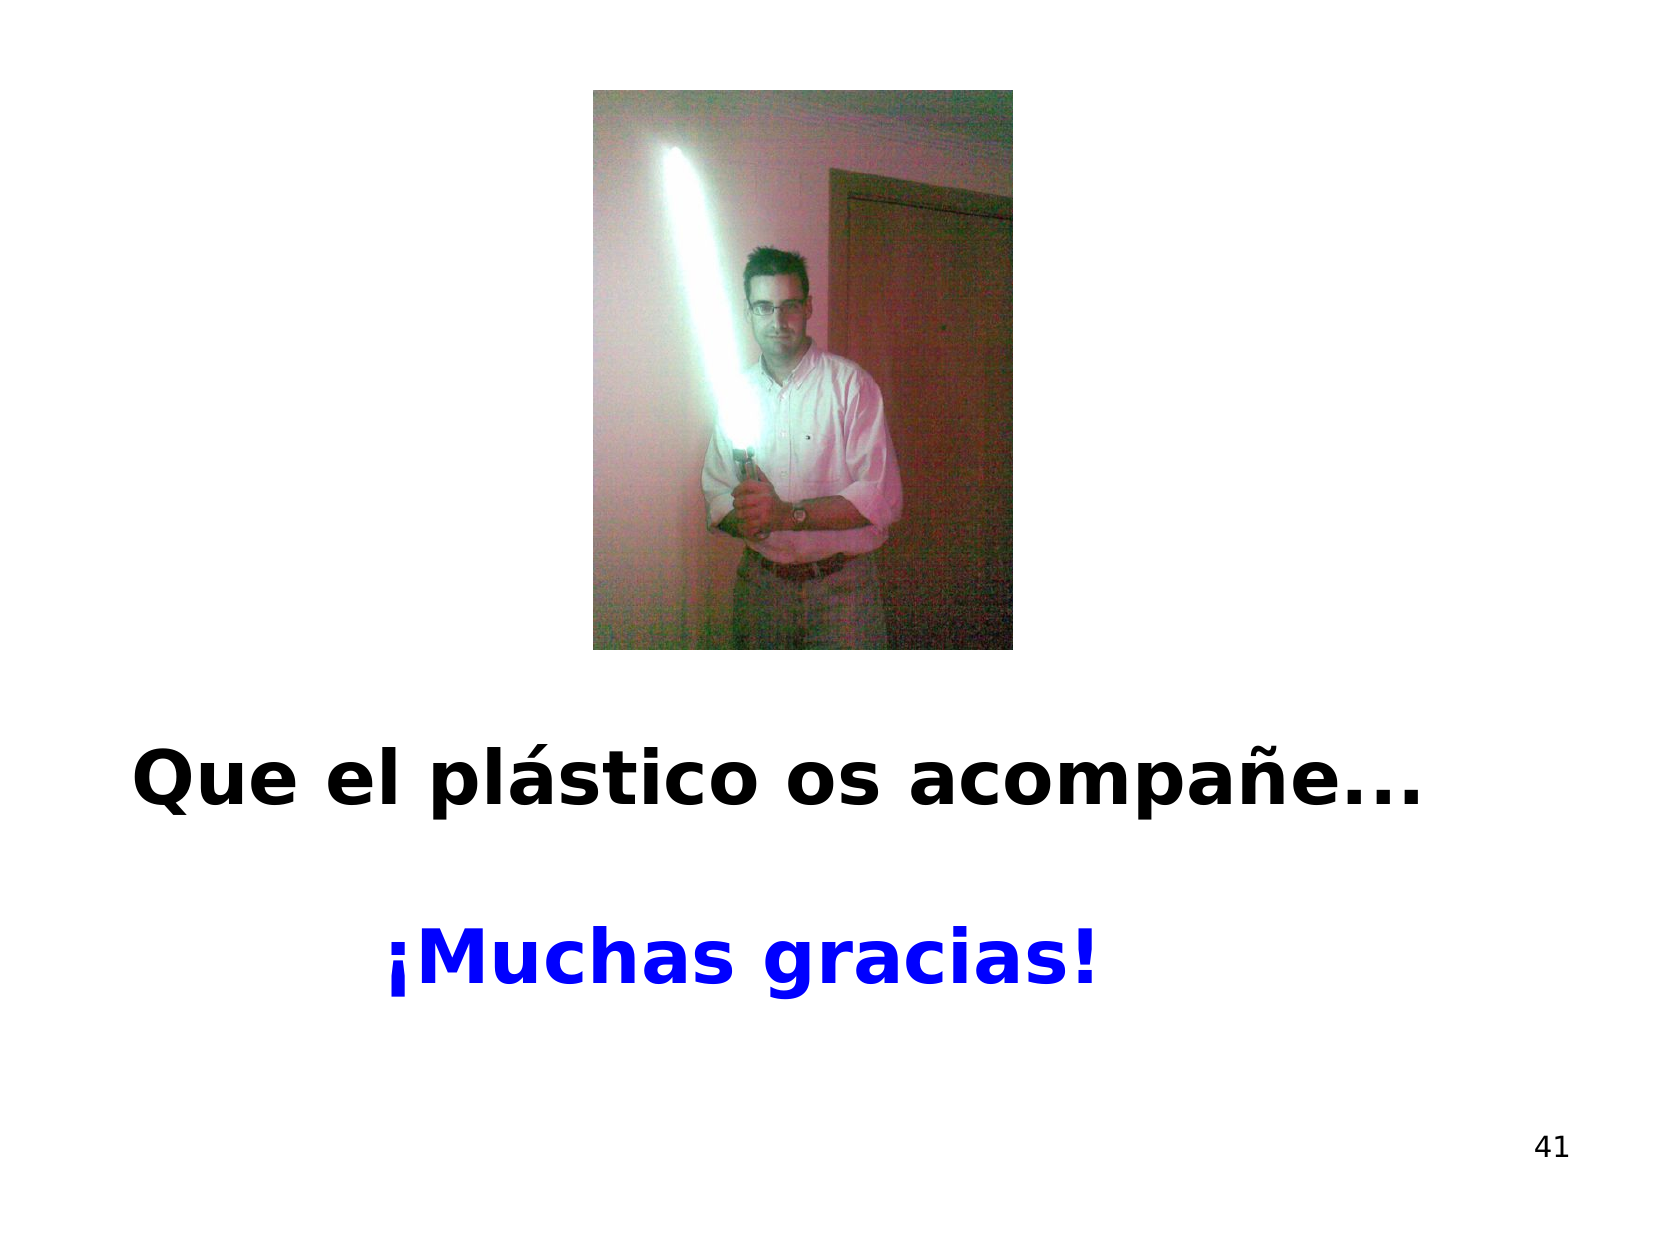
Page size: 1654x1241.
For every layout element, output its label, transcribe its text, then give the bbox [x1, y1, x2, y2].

text_box Que el plástico os acompañe... [90, 727, 1608, 858]
picture [593, 90, 1013, 650]
text_box ¡Muchas gracias! [366, 906, 1141, 1037]
